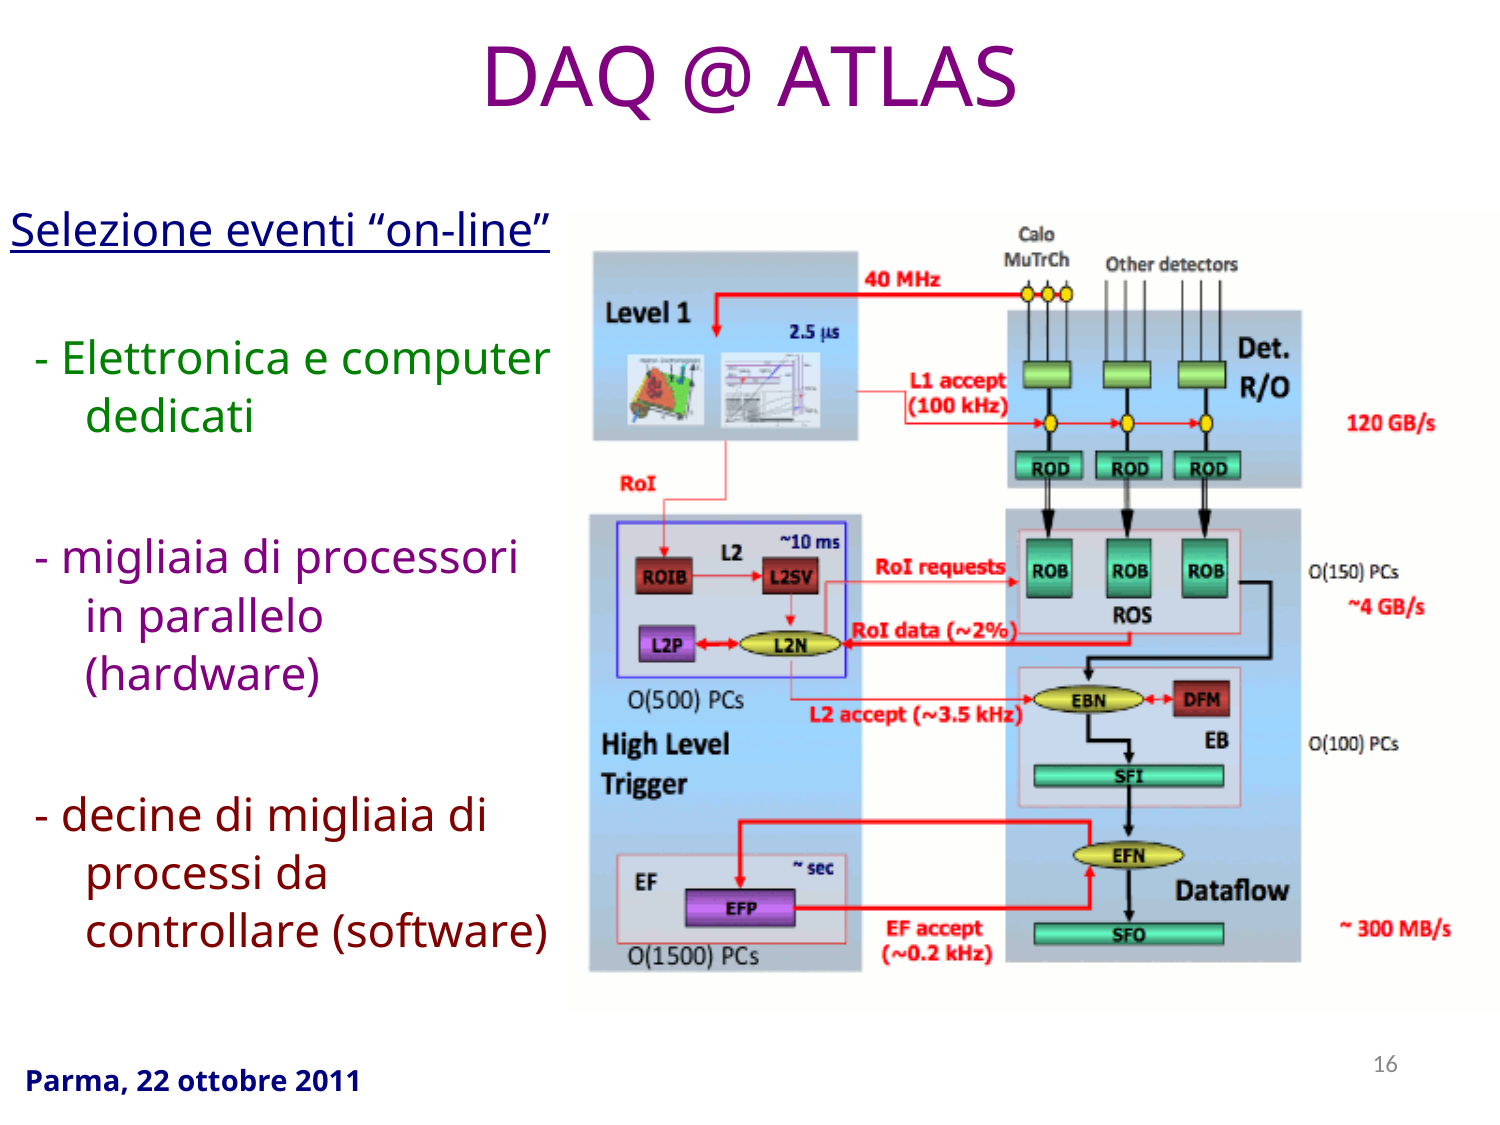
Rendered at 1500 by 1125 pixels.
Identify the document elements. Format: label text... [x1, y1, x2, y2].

text_box DAQ @ ATLAS [41, 0, 1459, 132]
picture [568, 211, 1500, 1014]
subtitle Selezione eventi “on-line” - Elettronica e computer dedicati - migliaia di processori in parallelo (hardware)‏ - decine di migliaia di processi da controllare (software)‏ [10, 210, 565, 949]
